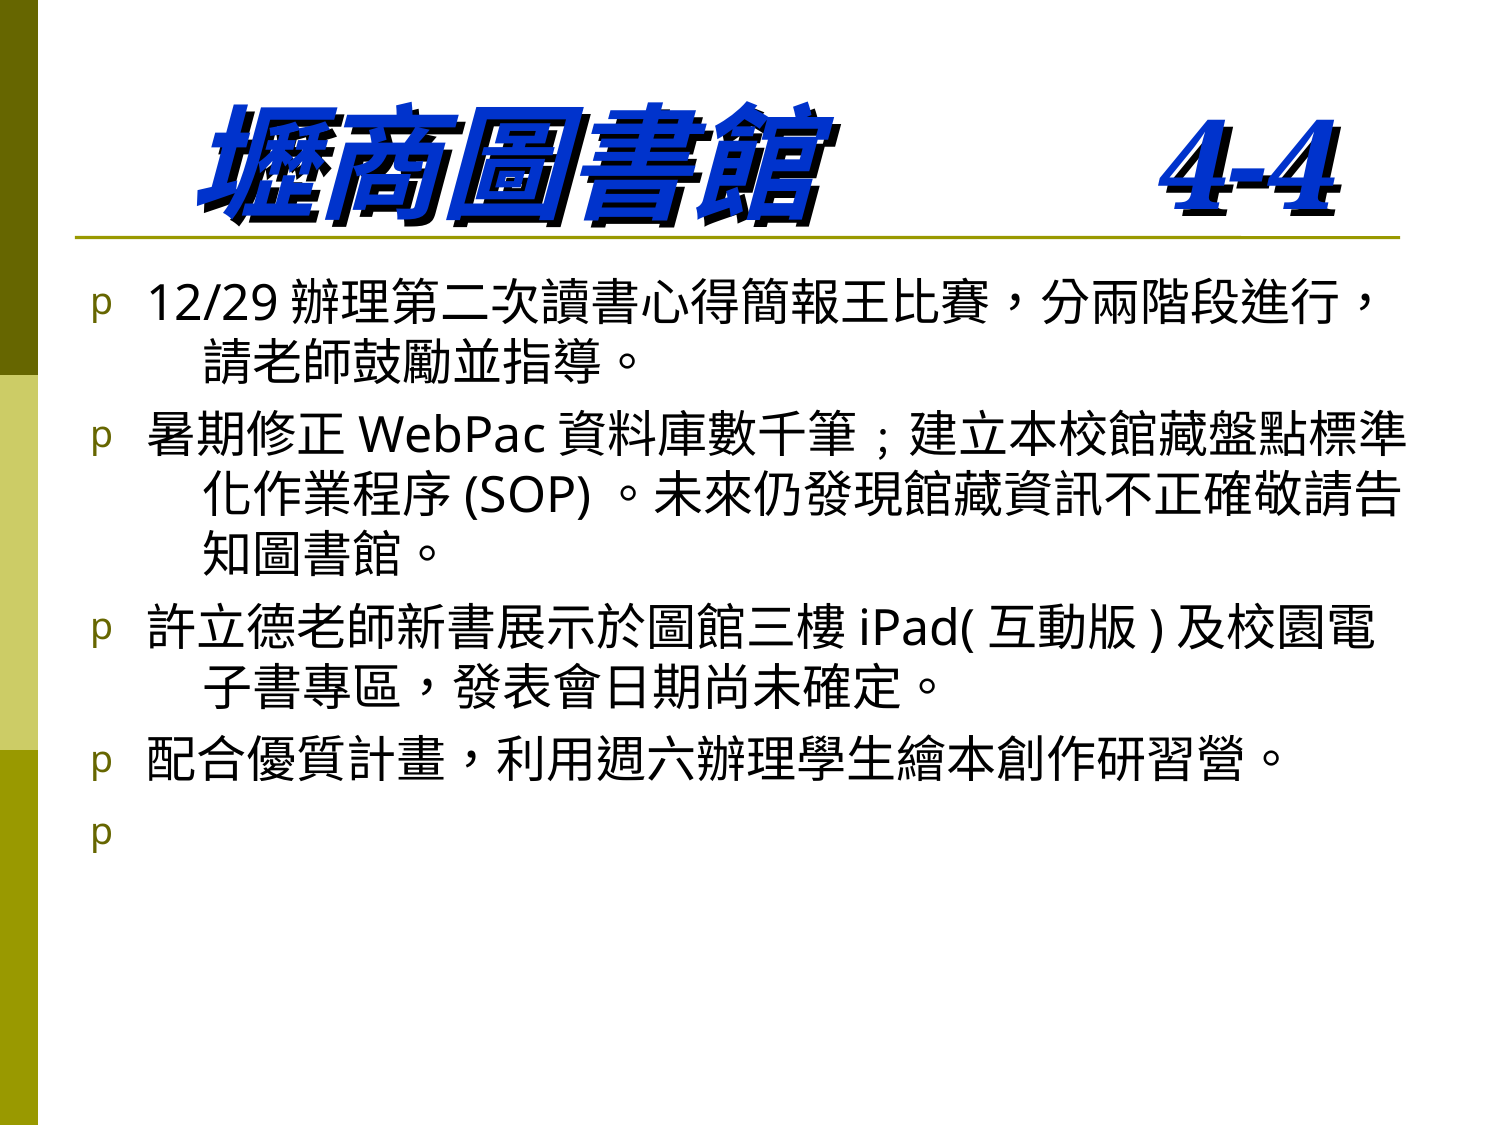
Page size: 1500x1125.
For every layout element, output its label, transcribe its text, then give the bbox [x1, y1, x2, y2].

title 壢商圖書館 4-4 [88, 54, 1439, 242]
list 12/29辦理第二次讀書心得簡報王比賽，分兩階段進行，請老師鼓勵並指導。 暑期修正WebPac資料庫數千筆﹔建立本校館藏盤點標準化作業程序(SOP)。未來仍發現館藏資訊不正確敬請告知圖書館。 許立德老師新書展示於圖館三樓iPad(互動版)及校園電子書專區，發表會日期尚未確定。 配合優質計畫，利用週六辦理學生繪本創作研習營。 [75, 262, 1426, 1006]
